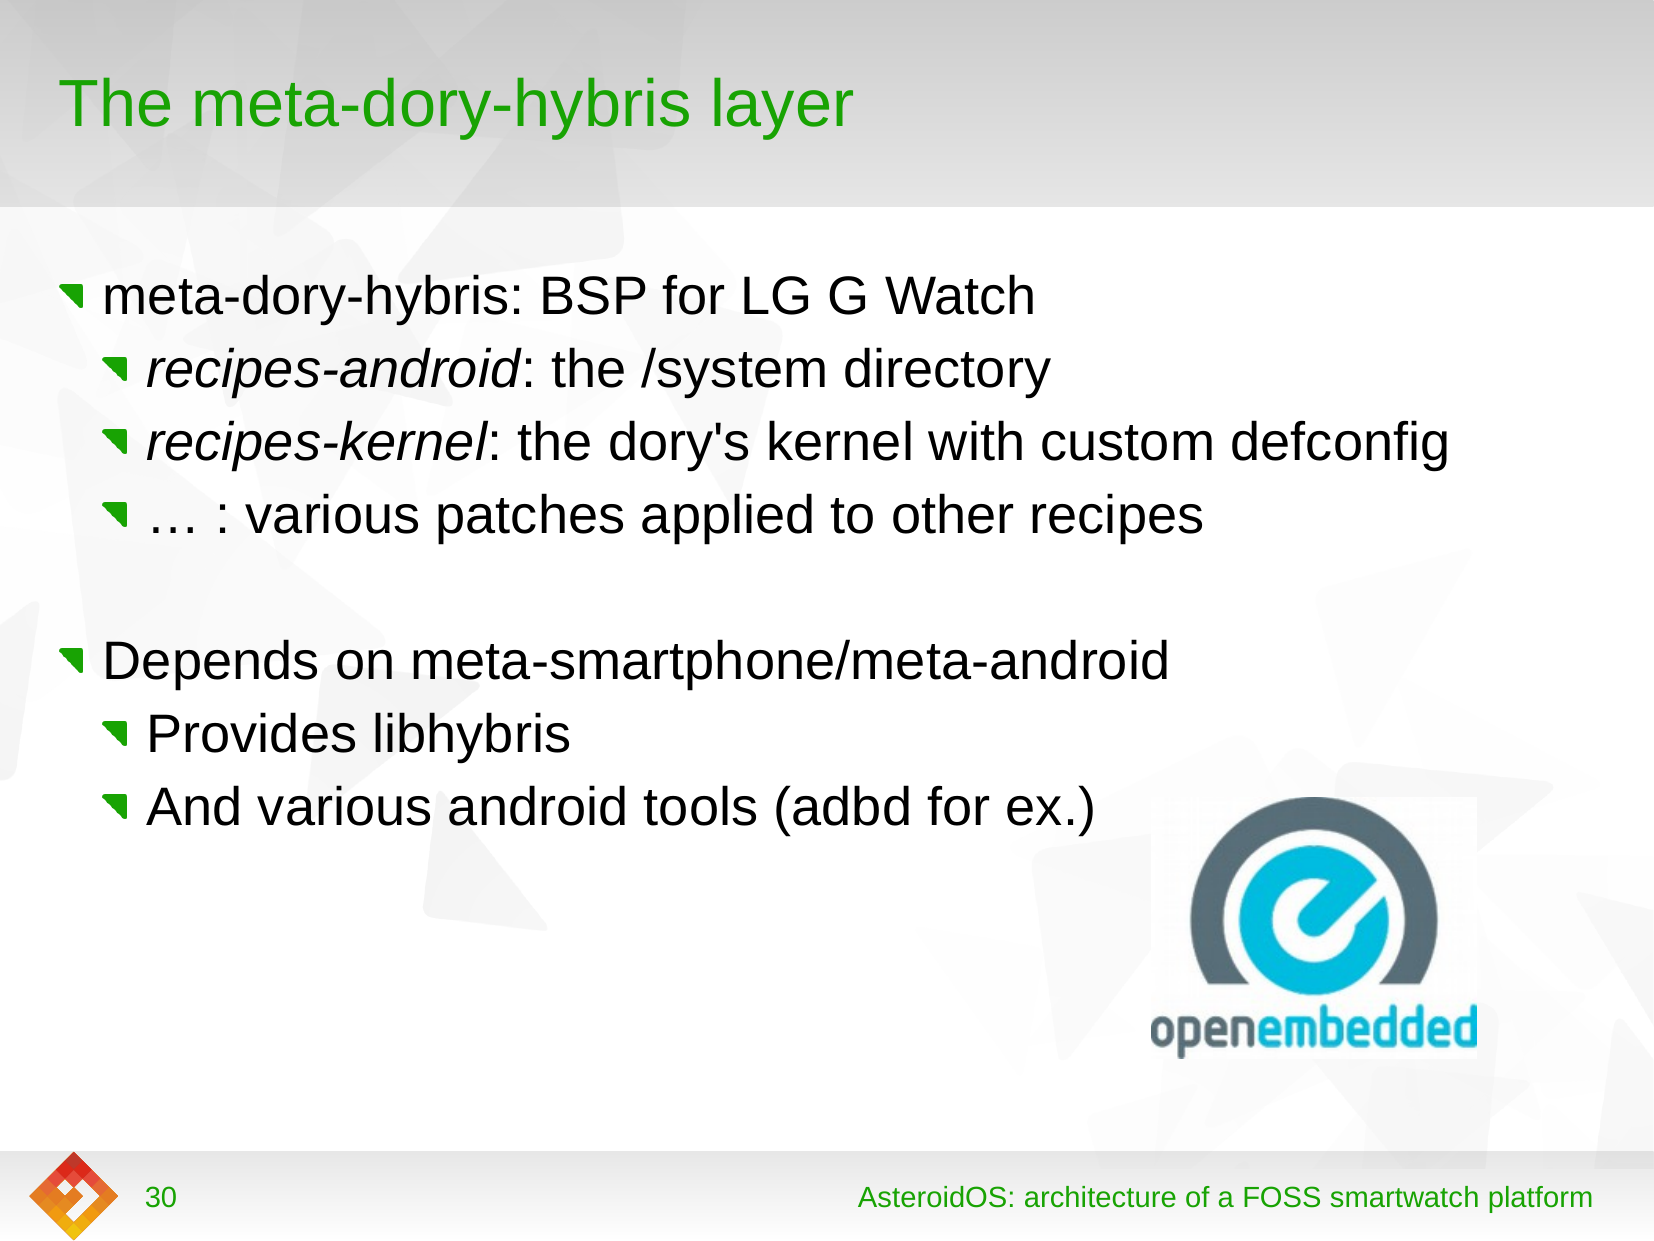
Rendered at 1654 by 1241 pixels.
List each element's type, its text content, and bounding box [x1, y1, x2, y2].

picture [0, 0, 783, 931]
list meta-dory-hybris: BSP for LG G Watch recipes-android: the /system directory recipes-kernel: the dory's kernel with custom defconfig … : various patches applied to other recipes Depends on meta-smartphone/meta-android Provides libhybris And various android tools (adbd for ex.) [59, 265, 1595, 986]
title The meta-dory-hybris layer [59, 29, 1595, 178]
picture [915, 548, 1654, 1169]
